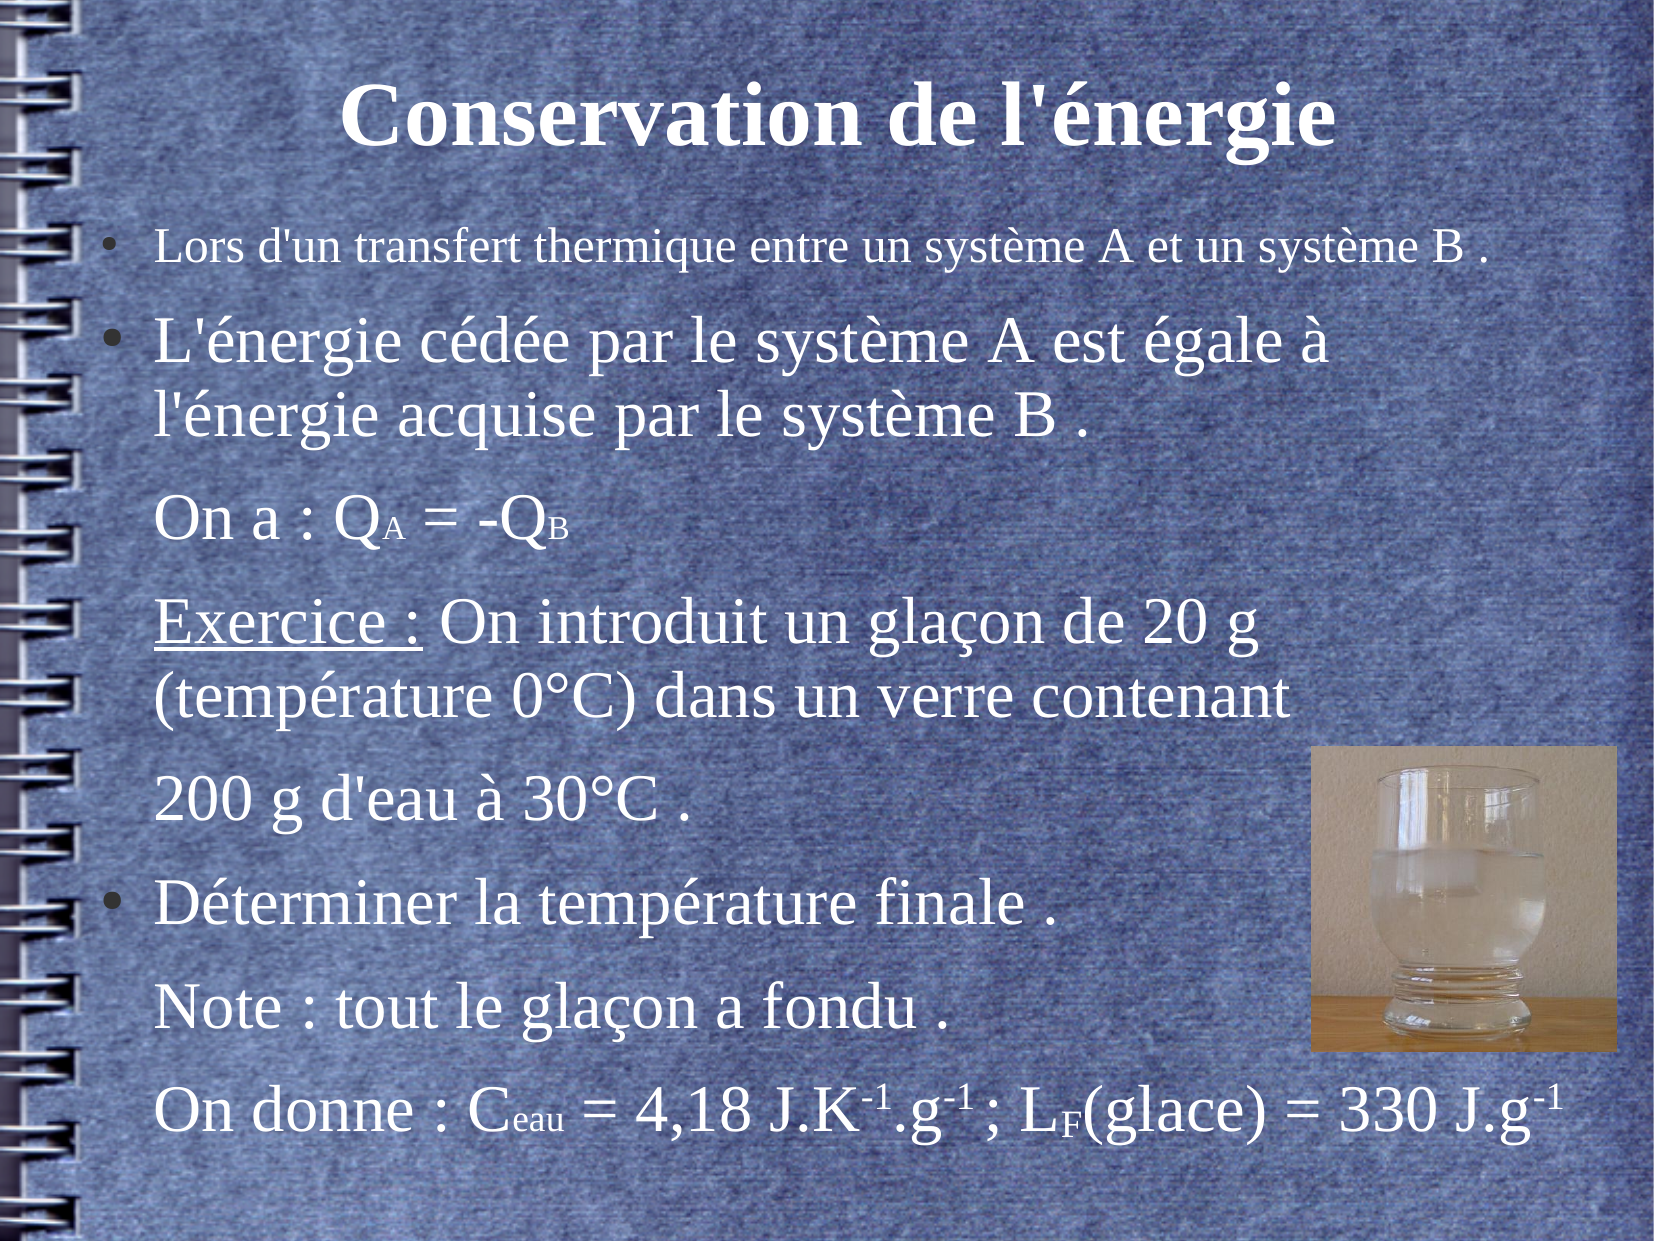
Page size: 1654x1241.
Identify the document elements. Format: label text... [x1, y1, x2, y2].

list Lors d'un transfert thermique entre un système A et un système B . L'énergie cédée par le système A est égale à l'énergie acquise par le système B . On a : QA = -QB Exercice : On introduit un glaçon de 20 g (température 0°C) dans un verre contenant 200 g d'eau à 30°C . Déterminer la température finale . Note : tout le glaçon a fondu . On donne : Ceau = 4,18 J.K-1.g-1 ; LF(glace) = 330 J.g-1 [82, 217, 1571, 1172]
picture [0, 0, 1654, 1241]
title Conservation de l'énergie [94, 10, 1583, 218]
